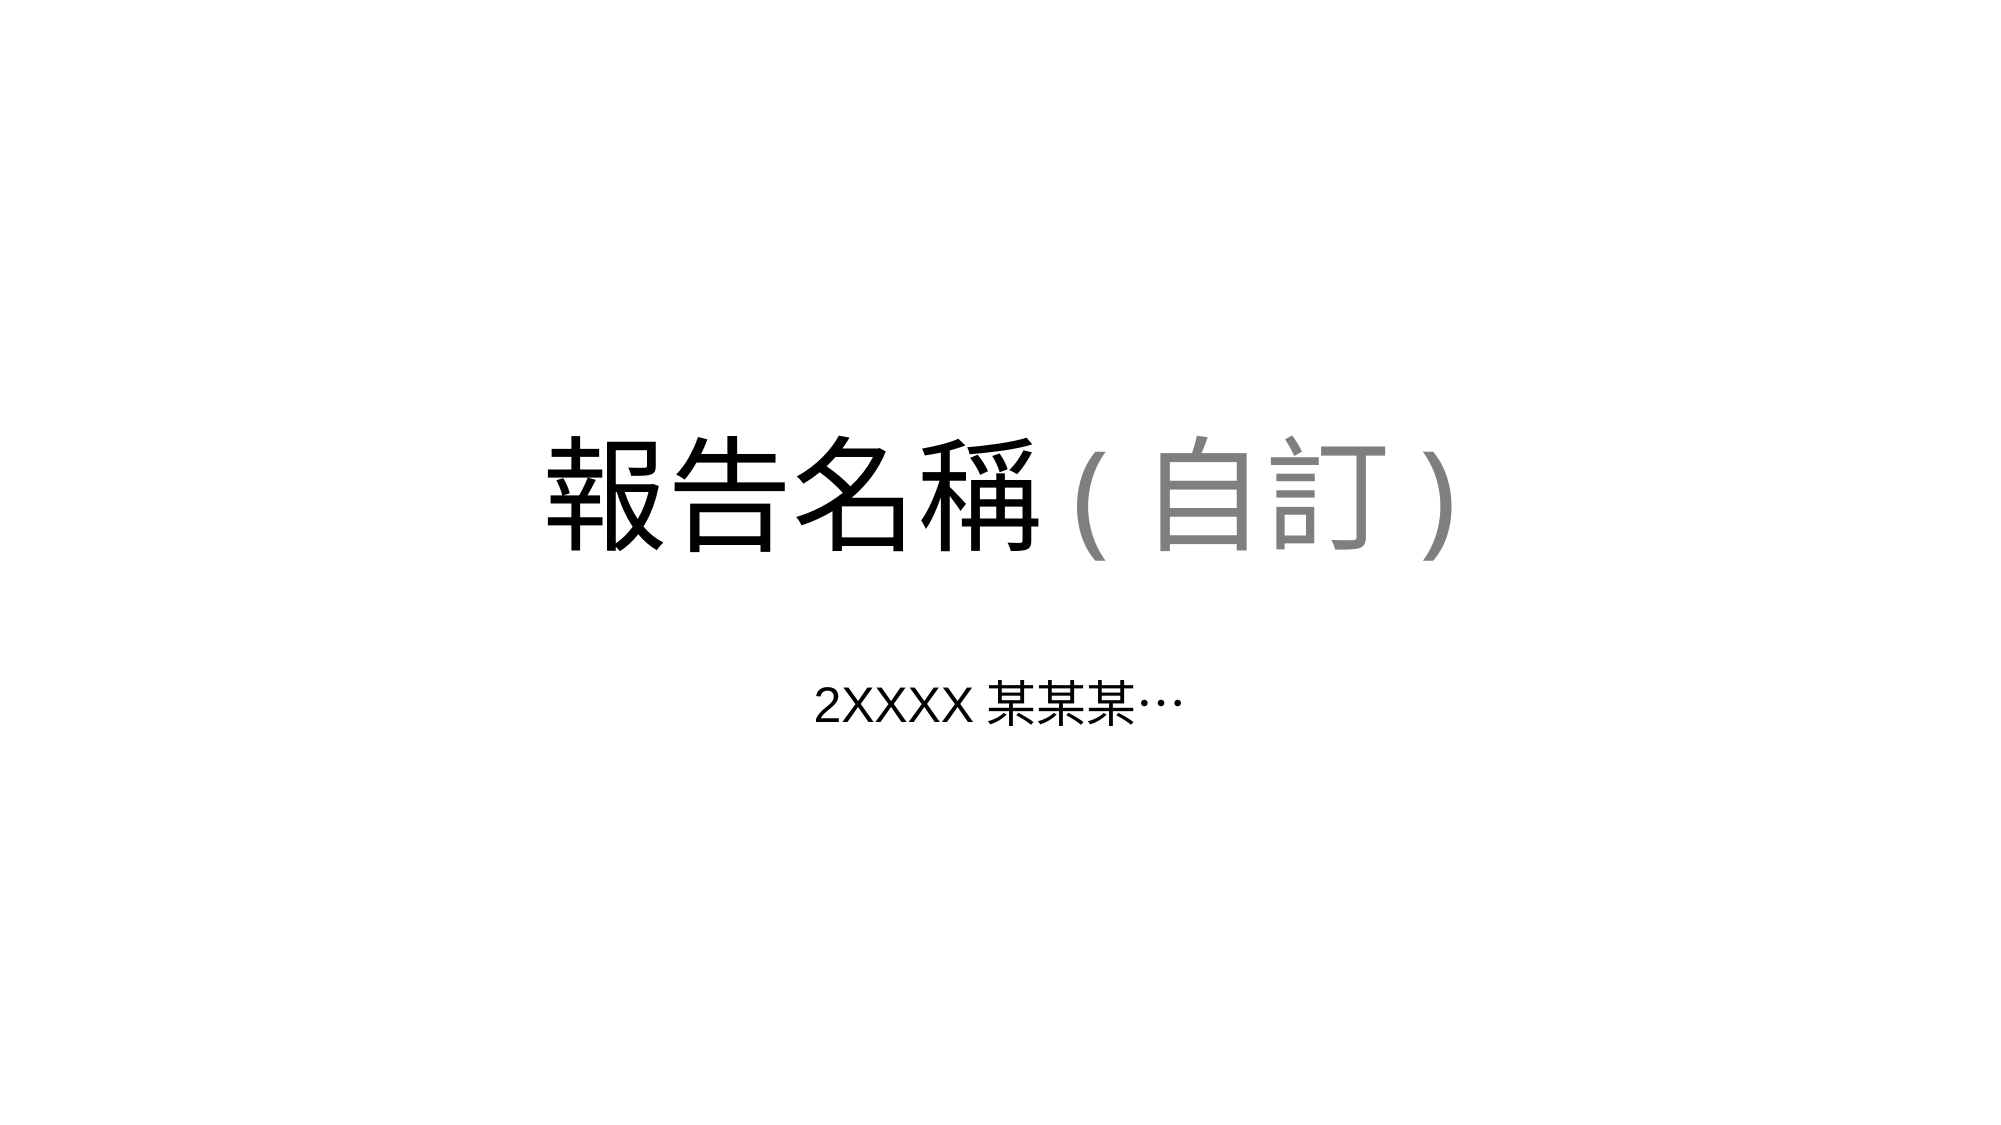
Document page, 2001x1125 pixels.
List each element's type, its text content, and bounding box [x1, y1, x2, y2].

title 報告名稱(自訂) [249, 184, 1750, 576]
subtitle 2XXXX某某某… [249, 590, 1750, 863]
